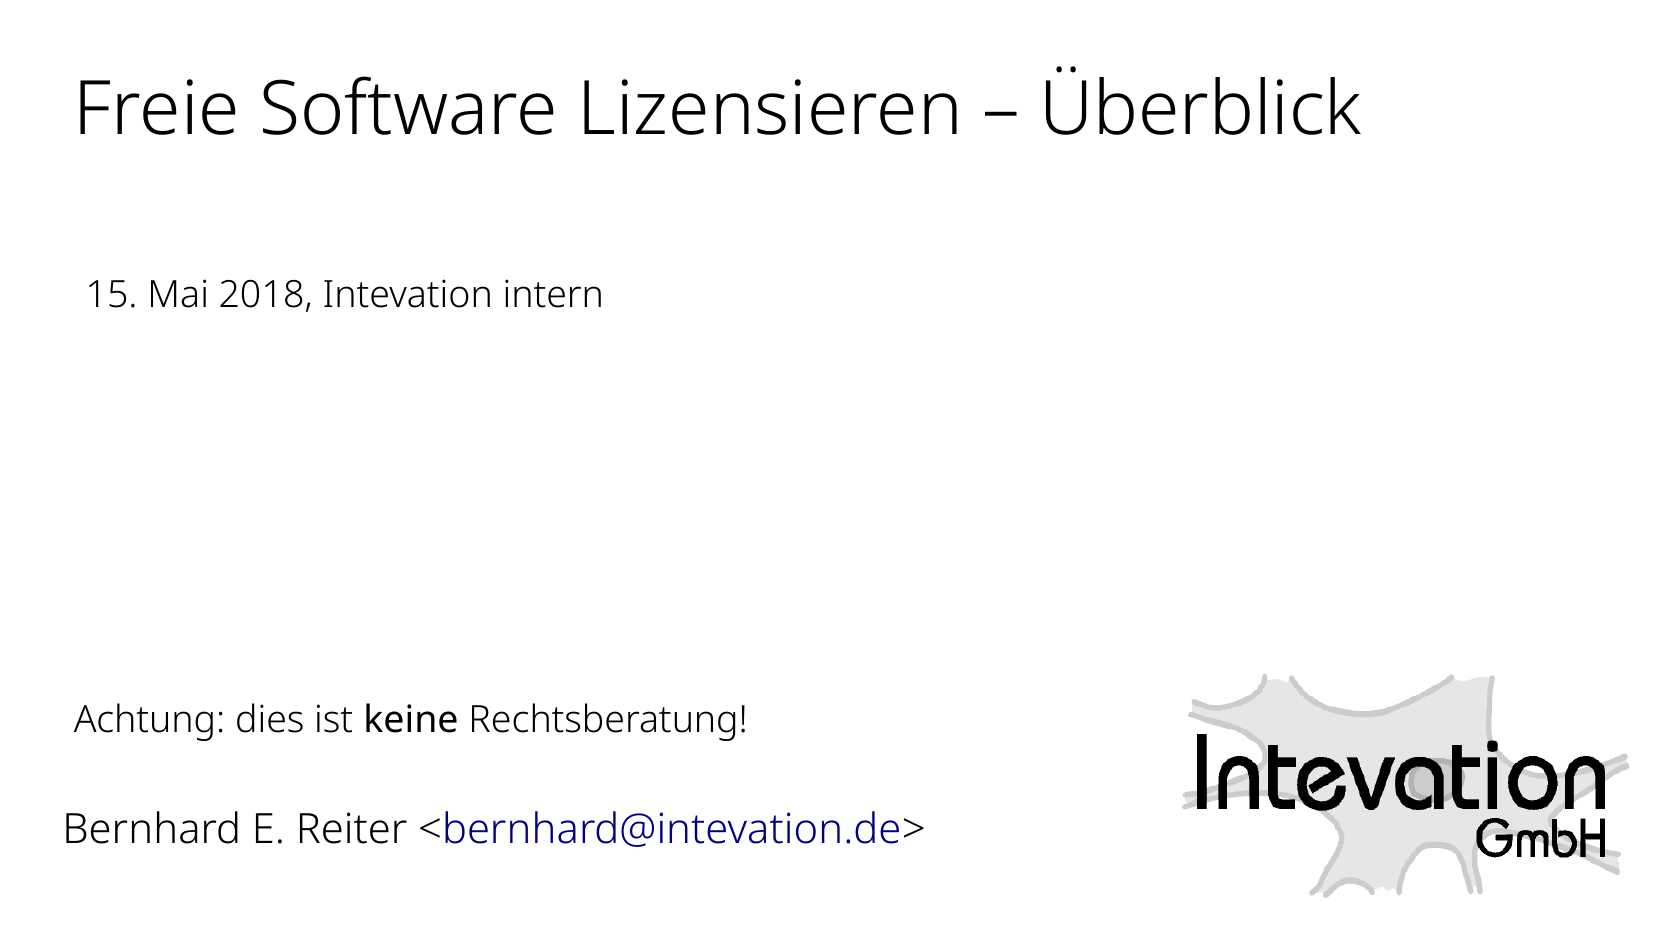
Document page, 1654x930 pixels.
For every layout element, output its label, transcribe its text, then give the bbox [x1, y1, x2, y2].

text_box Bernhard E. Reiter <bernhard@intevation.de> [47, 791, 1004, 917]
text_box Freie Software Lizensieren – Überblick [58, 47, 1524, 359]
text_box Achtung: dies ist keine Rechtsberatung! [59, 685, 1134, 756]
picture [1181, 673, 1630, 898]
text_box 15. Mai 2018, Intevation intern [70, 259, 1146, 331]
